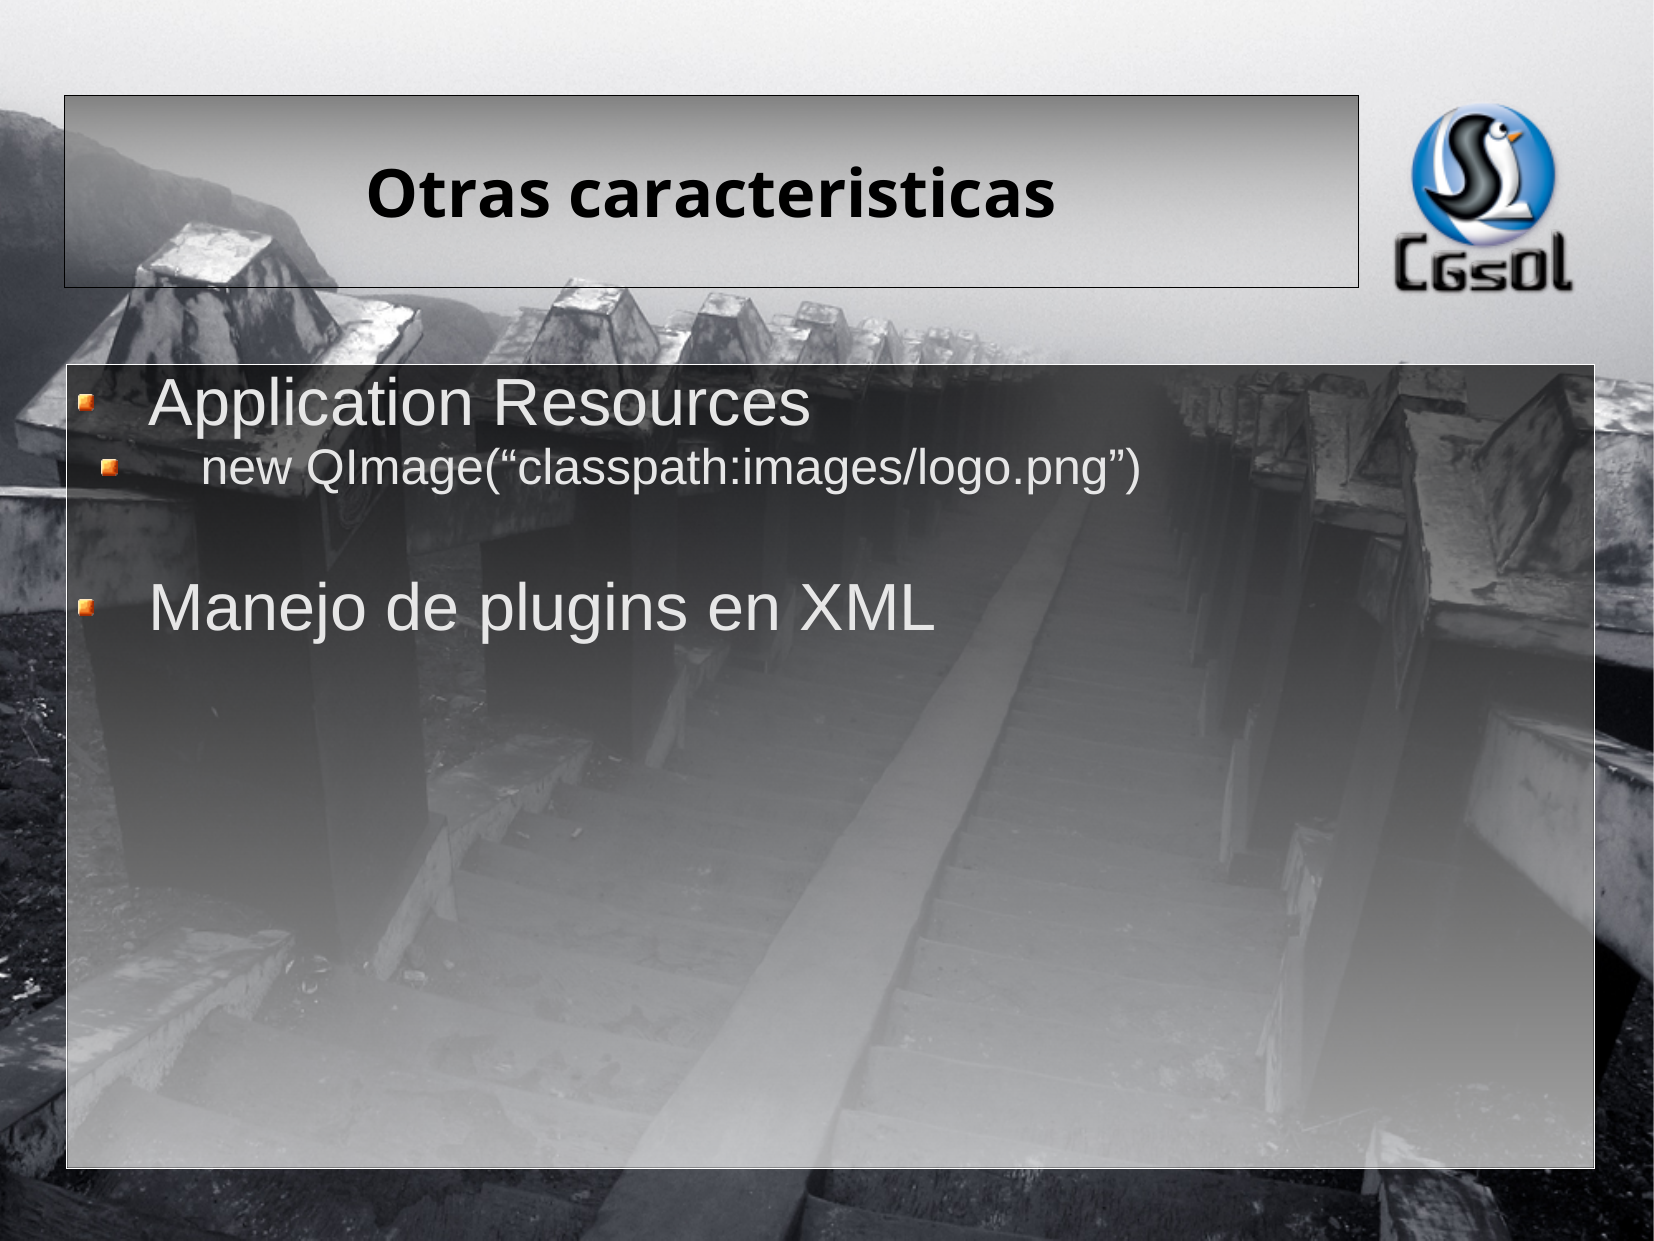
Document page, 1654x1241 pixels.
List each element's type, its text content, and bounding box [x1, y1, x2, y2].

list Application Resources new QImage(“classpath:images/logo.png”) Manejo de plugins en XML [66, 364, 1595, 1169]
picture [0, 0, 1654, 1241]
title Otras caracteristicas [64, 95, 1359, 288]
